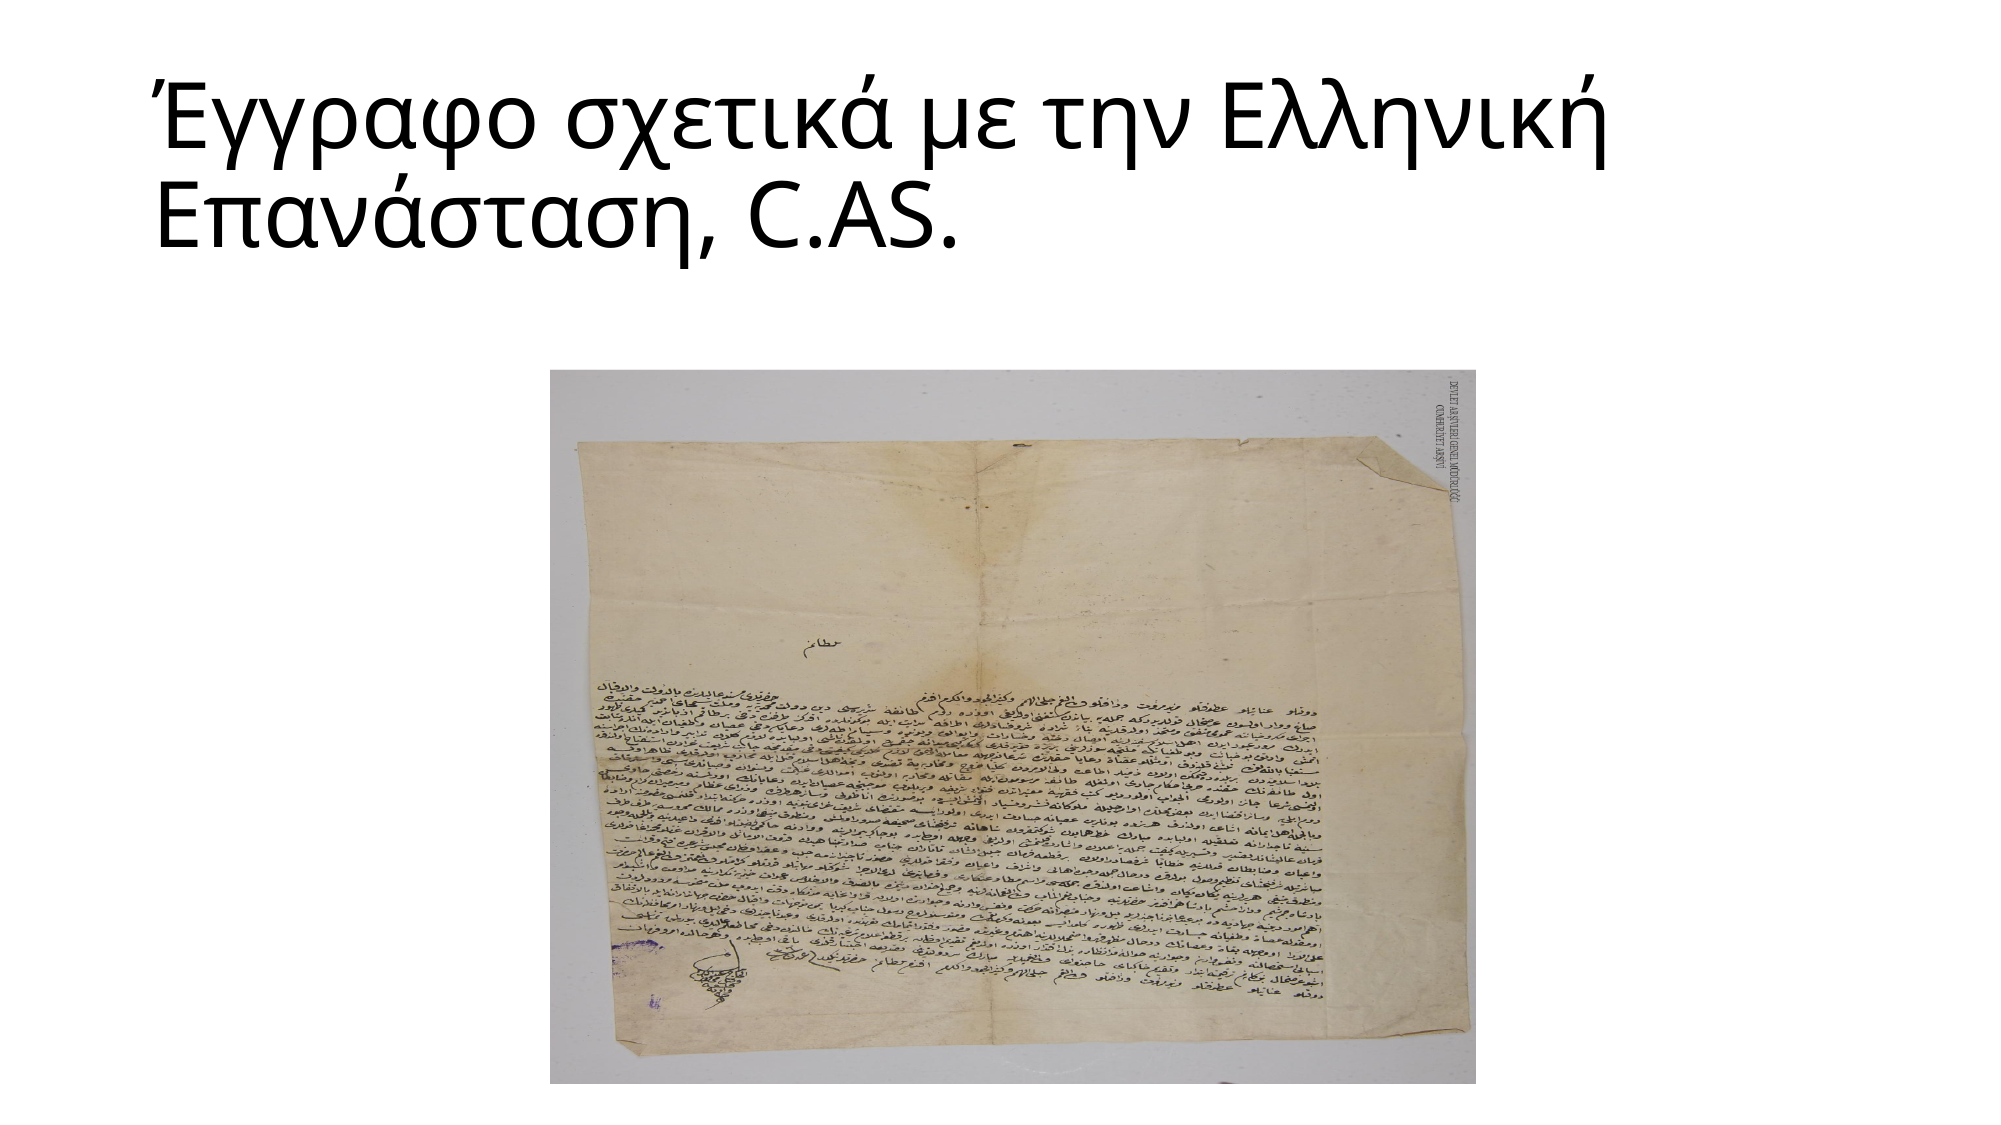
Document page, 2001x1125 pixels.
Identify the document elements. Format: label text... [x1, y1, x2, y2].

picture [549, 369, 1476, 1084]
title Έγγραφο σχετικά με την Ελληνική Επανάσταση, C.AS. [137, 59, 1863, 278]
